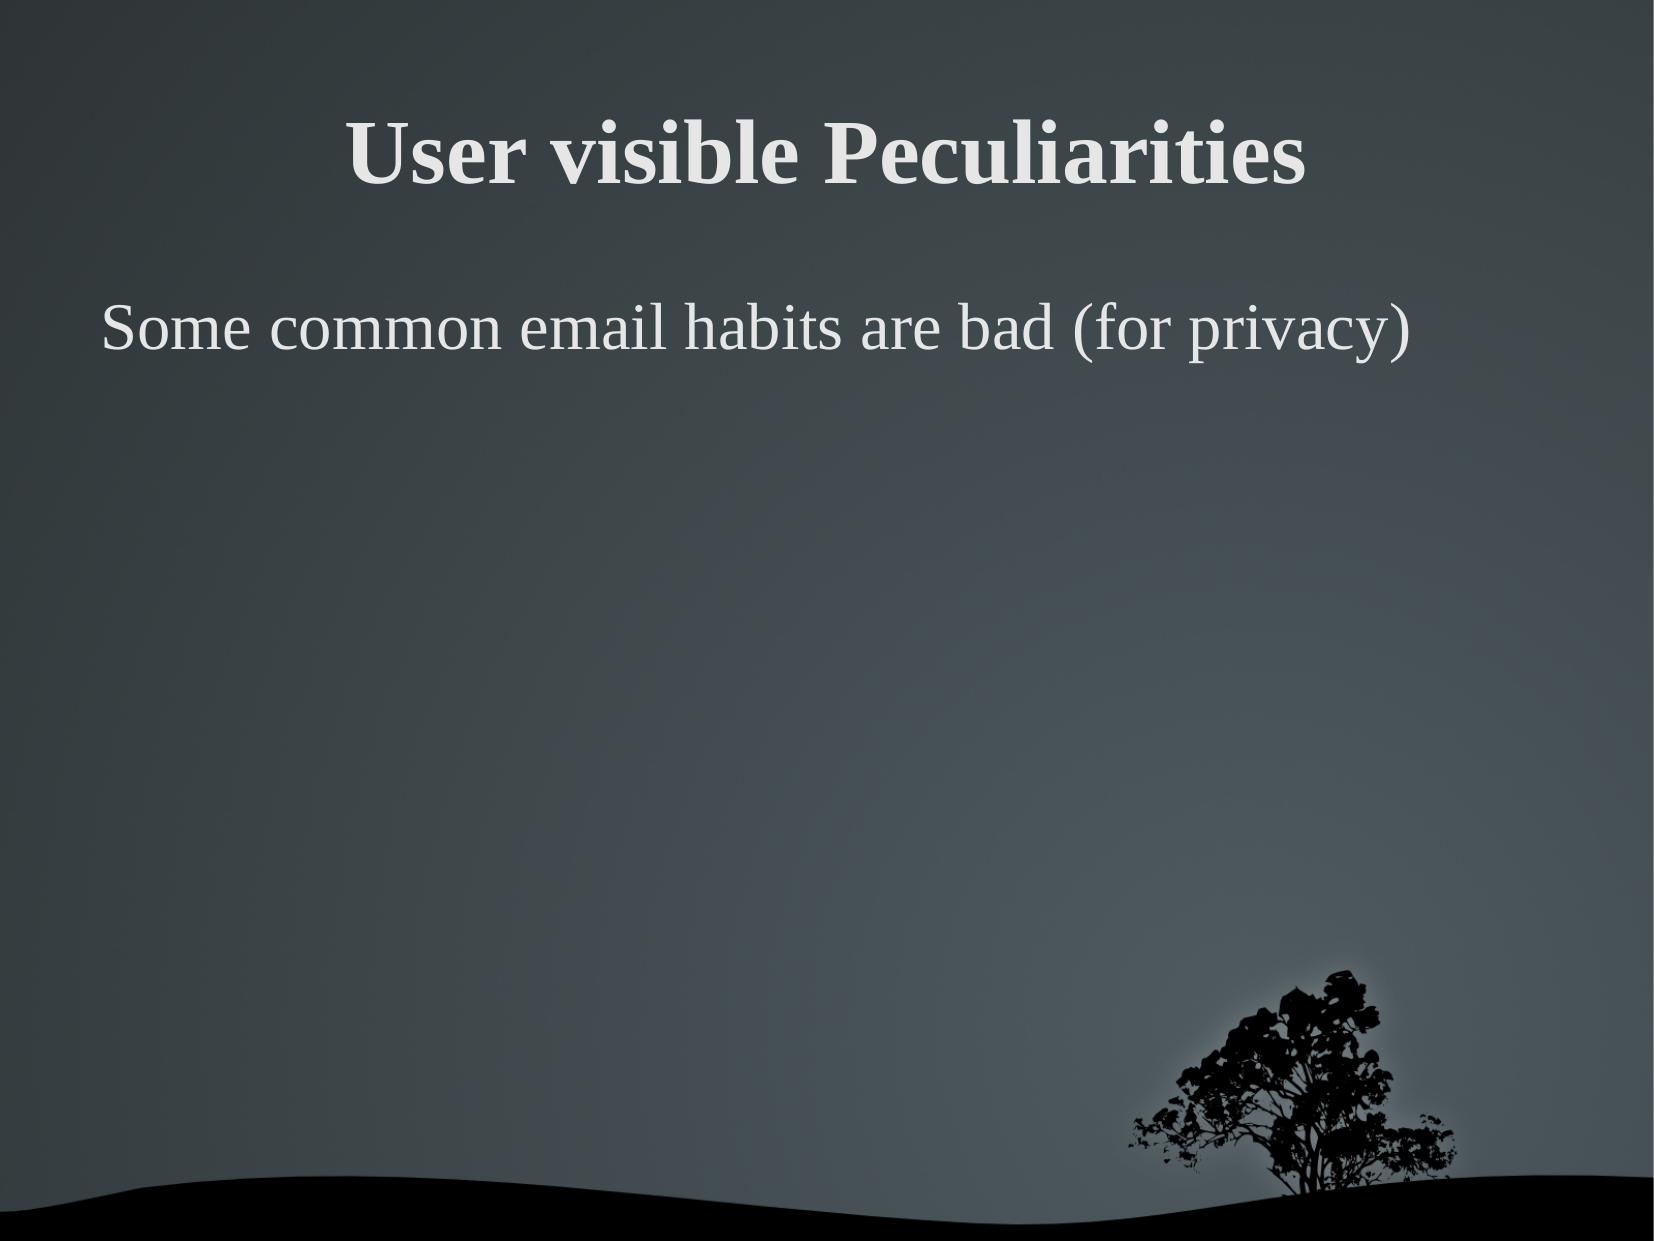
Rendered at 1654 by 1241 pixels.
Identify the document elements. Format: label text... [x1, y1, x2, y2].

list Some common email habits are bad (for privacy) [82, 290, 1571, 1094]
title User visible Peculiarities [82, 49, 1571, 257]
picture [0, 0, 1654, 1241]
